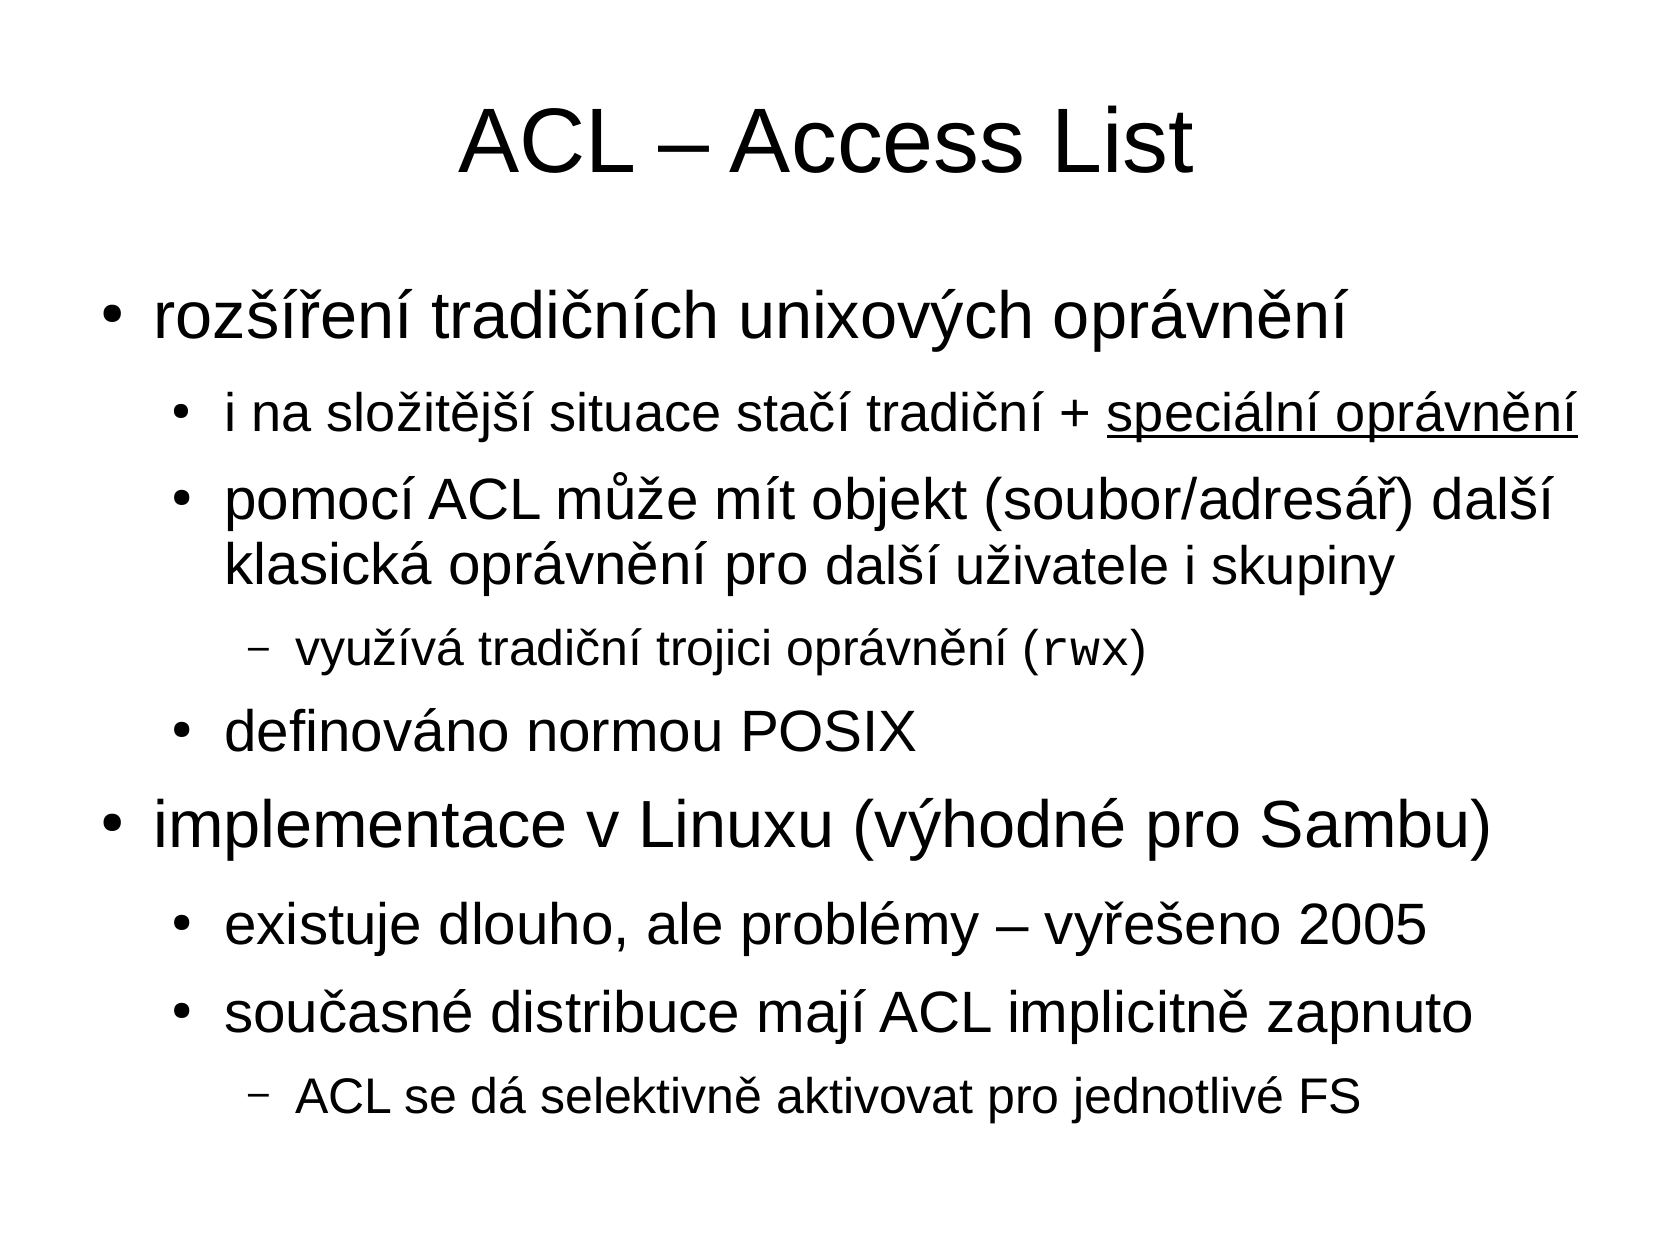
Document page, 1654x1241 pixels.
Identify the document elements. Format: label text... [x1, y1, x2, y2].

title ACL – Access List [82, 45, 1571, 238]
list rozšíření tradičních unixových oprávnění i na složitější situace stačí tradiční + speciální oprávnění pomocí ACL může mít objekt (soubor/adresář) další klasická oprávnění pro další uživatele i skupiny využívá tradiční trojici oprávnění (rwx) definováno normou POSIX implementace v Linuxu (výhodné pro Sambu) existuje dlouho, ale problémy – vyřešeno 2005 současné distribuce mají ACL implicitně zapnuto ACL se dá selektivně aktivovat pro jednotlivé FS [82, 278, 1630, 1141]
